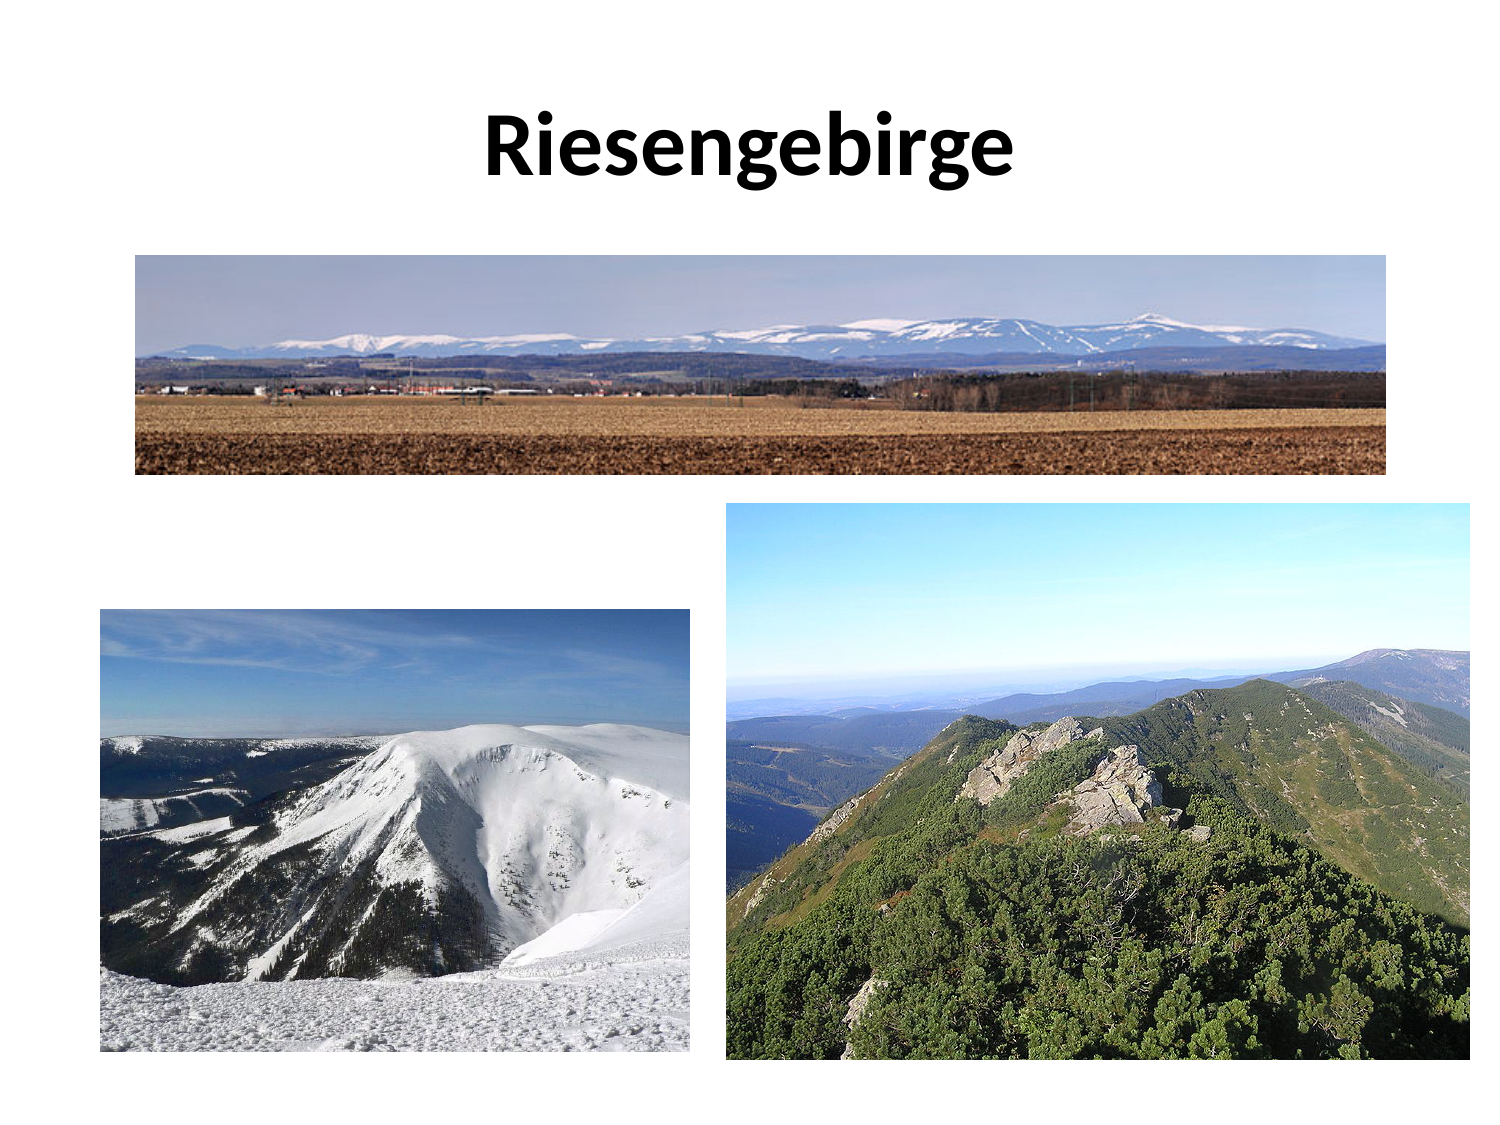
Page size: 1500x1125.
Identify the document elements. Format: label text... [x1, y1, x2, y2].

picture [135, 255, 1386, 475]
picture [726, 503, 1470, 1060]
title Riesengebirge [75, 45, 1426, 233]
picture [100, 609, 690, 1052]
